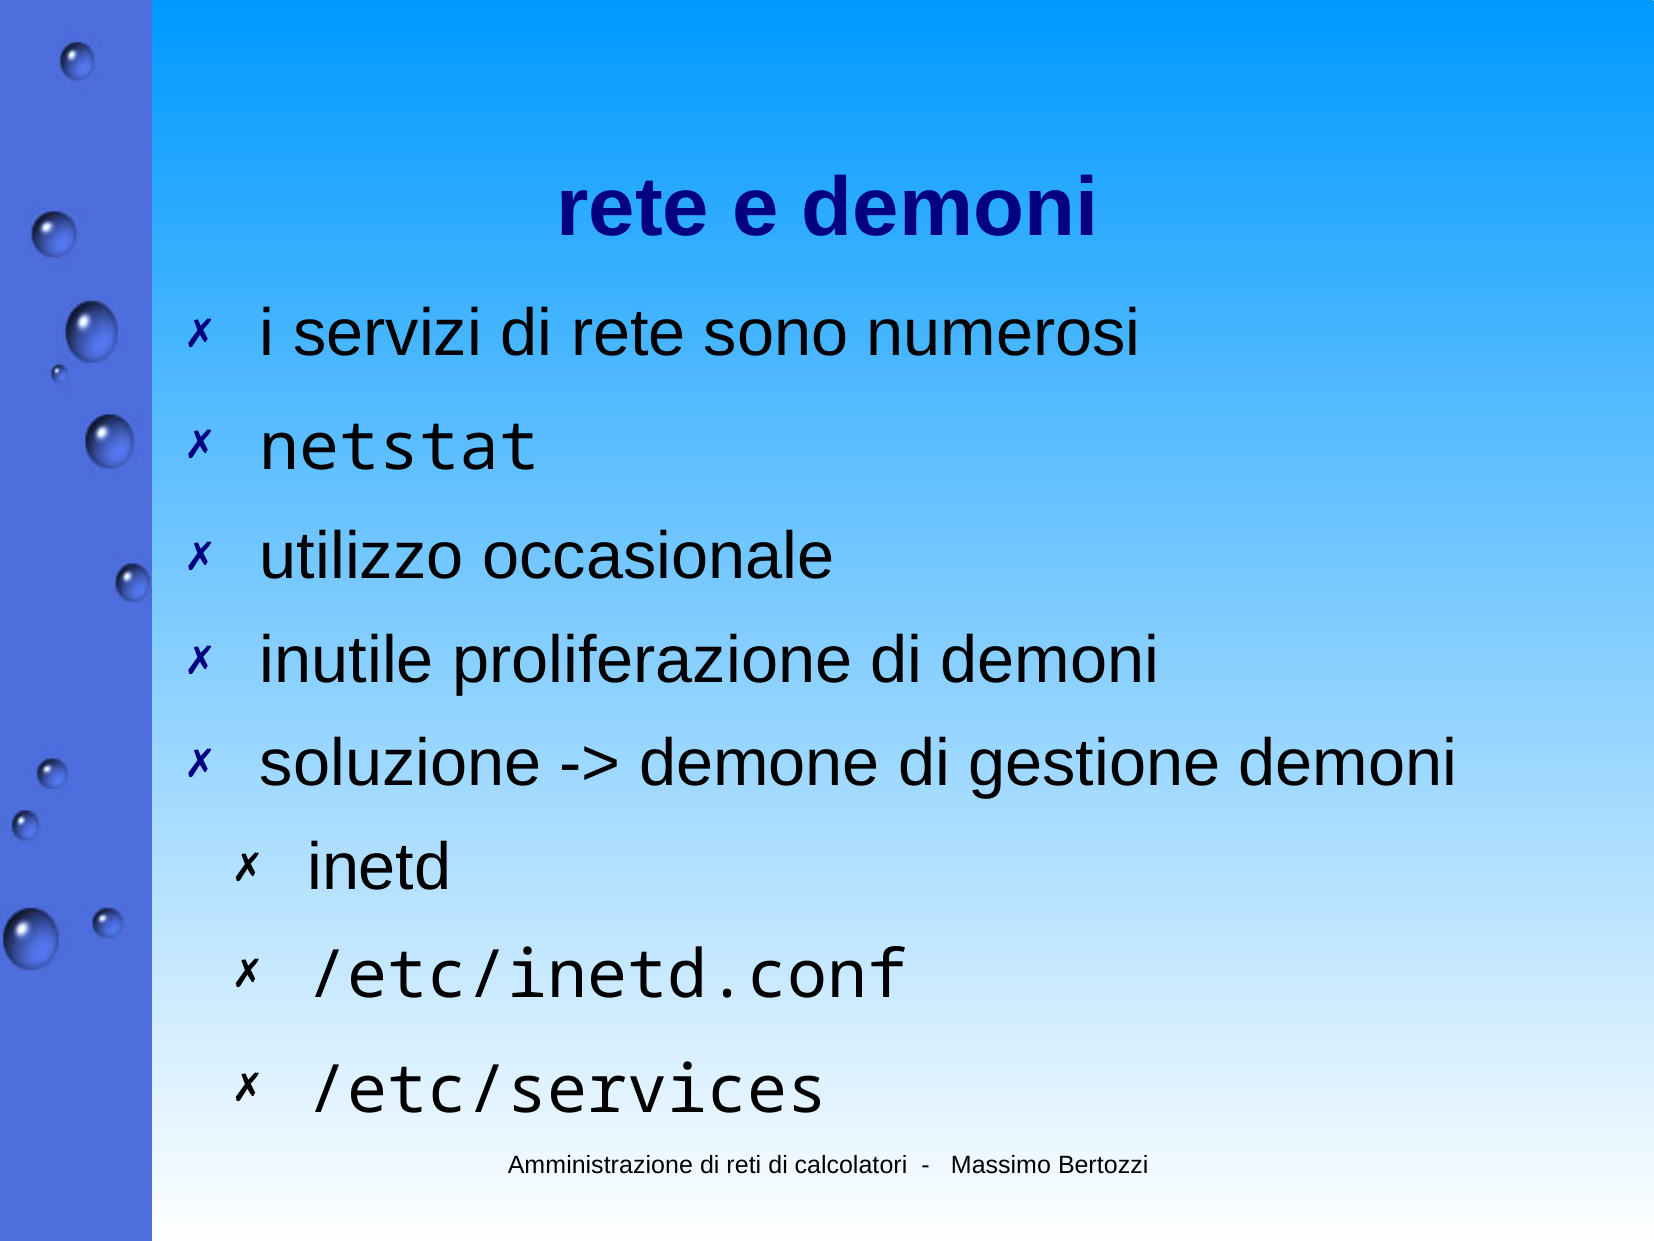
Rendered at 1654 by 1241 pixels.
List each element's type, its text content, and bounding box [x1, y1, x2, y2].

picture [0, 0, 152, 1241]
list i servizi di rete sono numerosi netstat utilizzo occasionale inutile proliferazione di demoni soluzione -> demone di gestione demoni inetd /etc/inetd.conf /etc/services [177, 295, 1590, 1110]
title rete e demoni [121, 102, 1534, 311]
